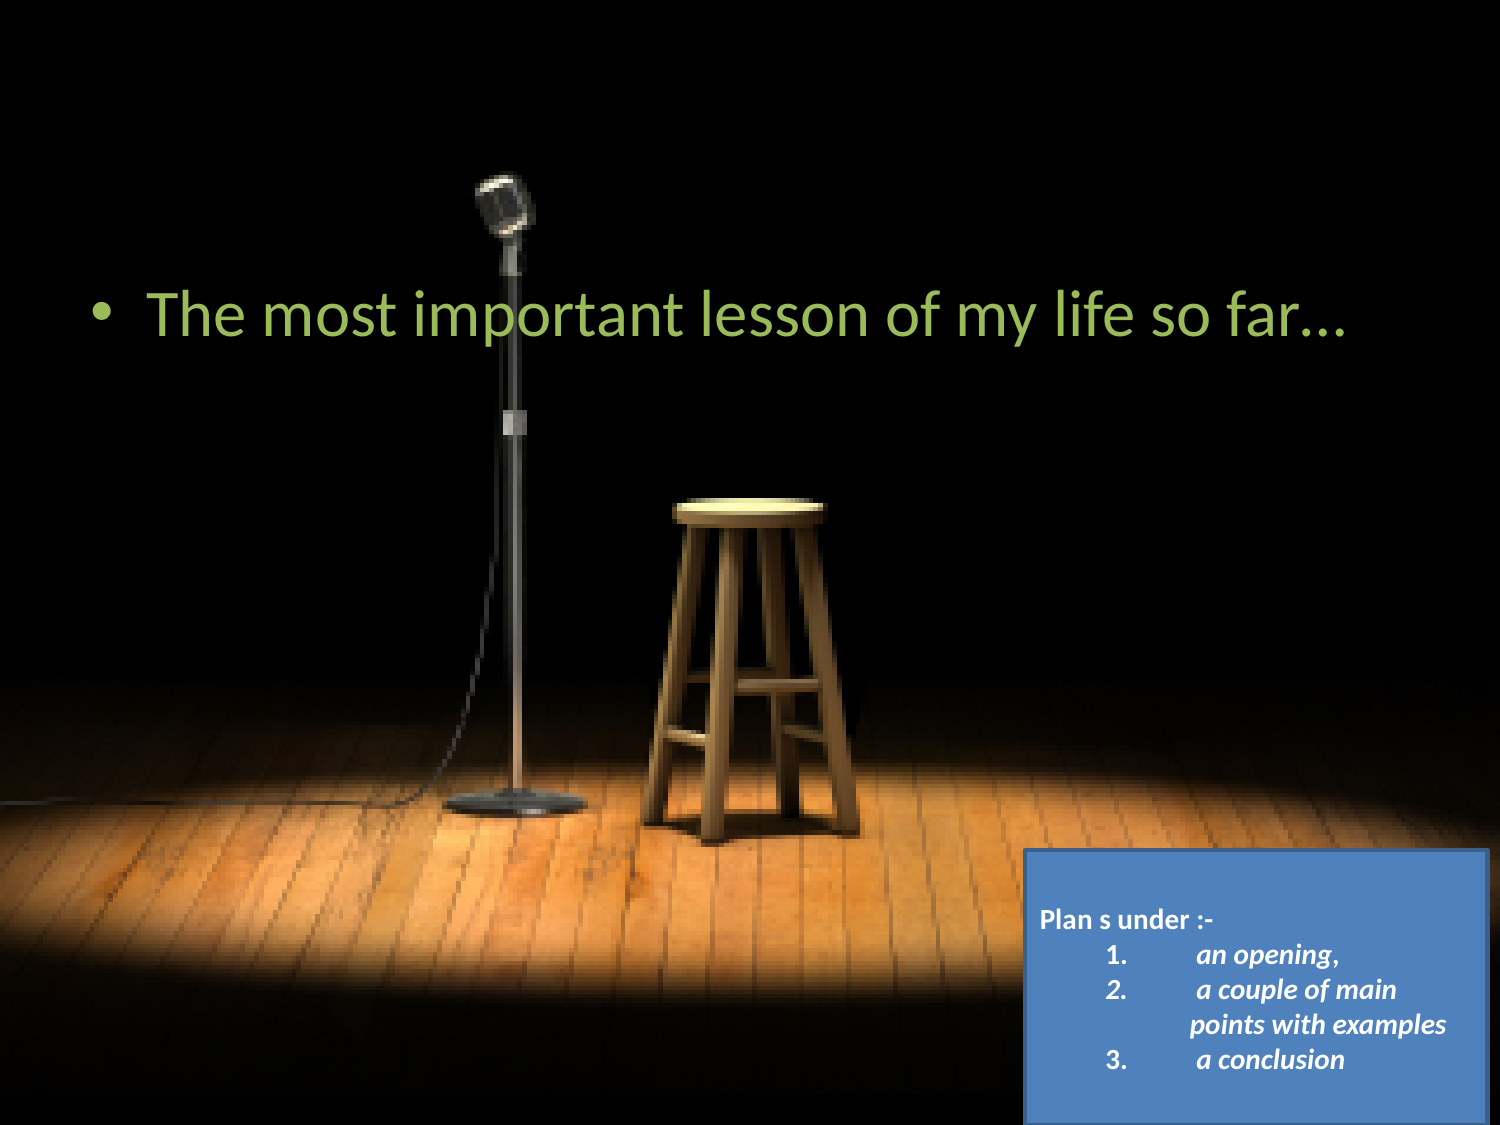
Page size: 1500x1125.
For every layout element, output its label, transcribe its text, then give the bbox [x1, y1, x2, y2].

text_box Plan s under :- an opening, a couple of main points with examples a conclusion [1024, 849, 1488, 1125]
list The most important lesson of my life so far… [75, 262, 1425, 1005]
picture [0, 0, 1500, 1125]
title 15 [75, 45, 1425, 233]
